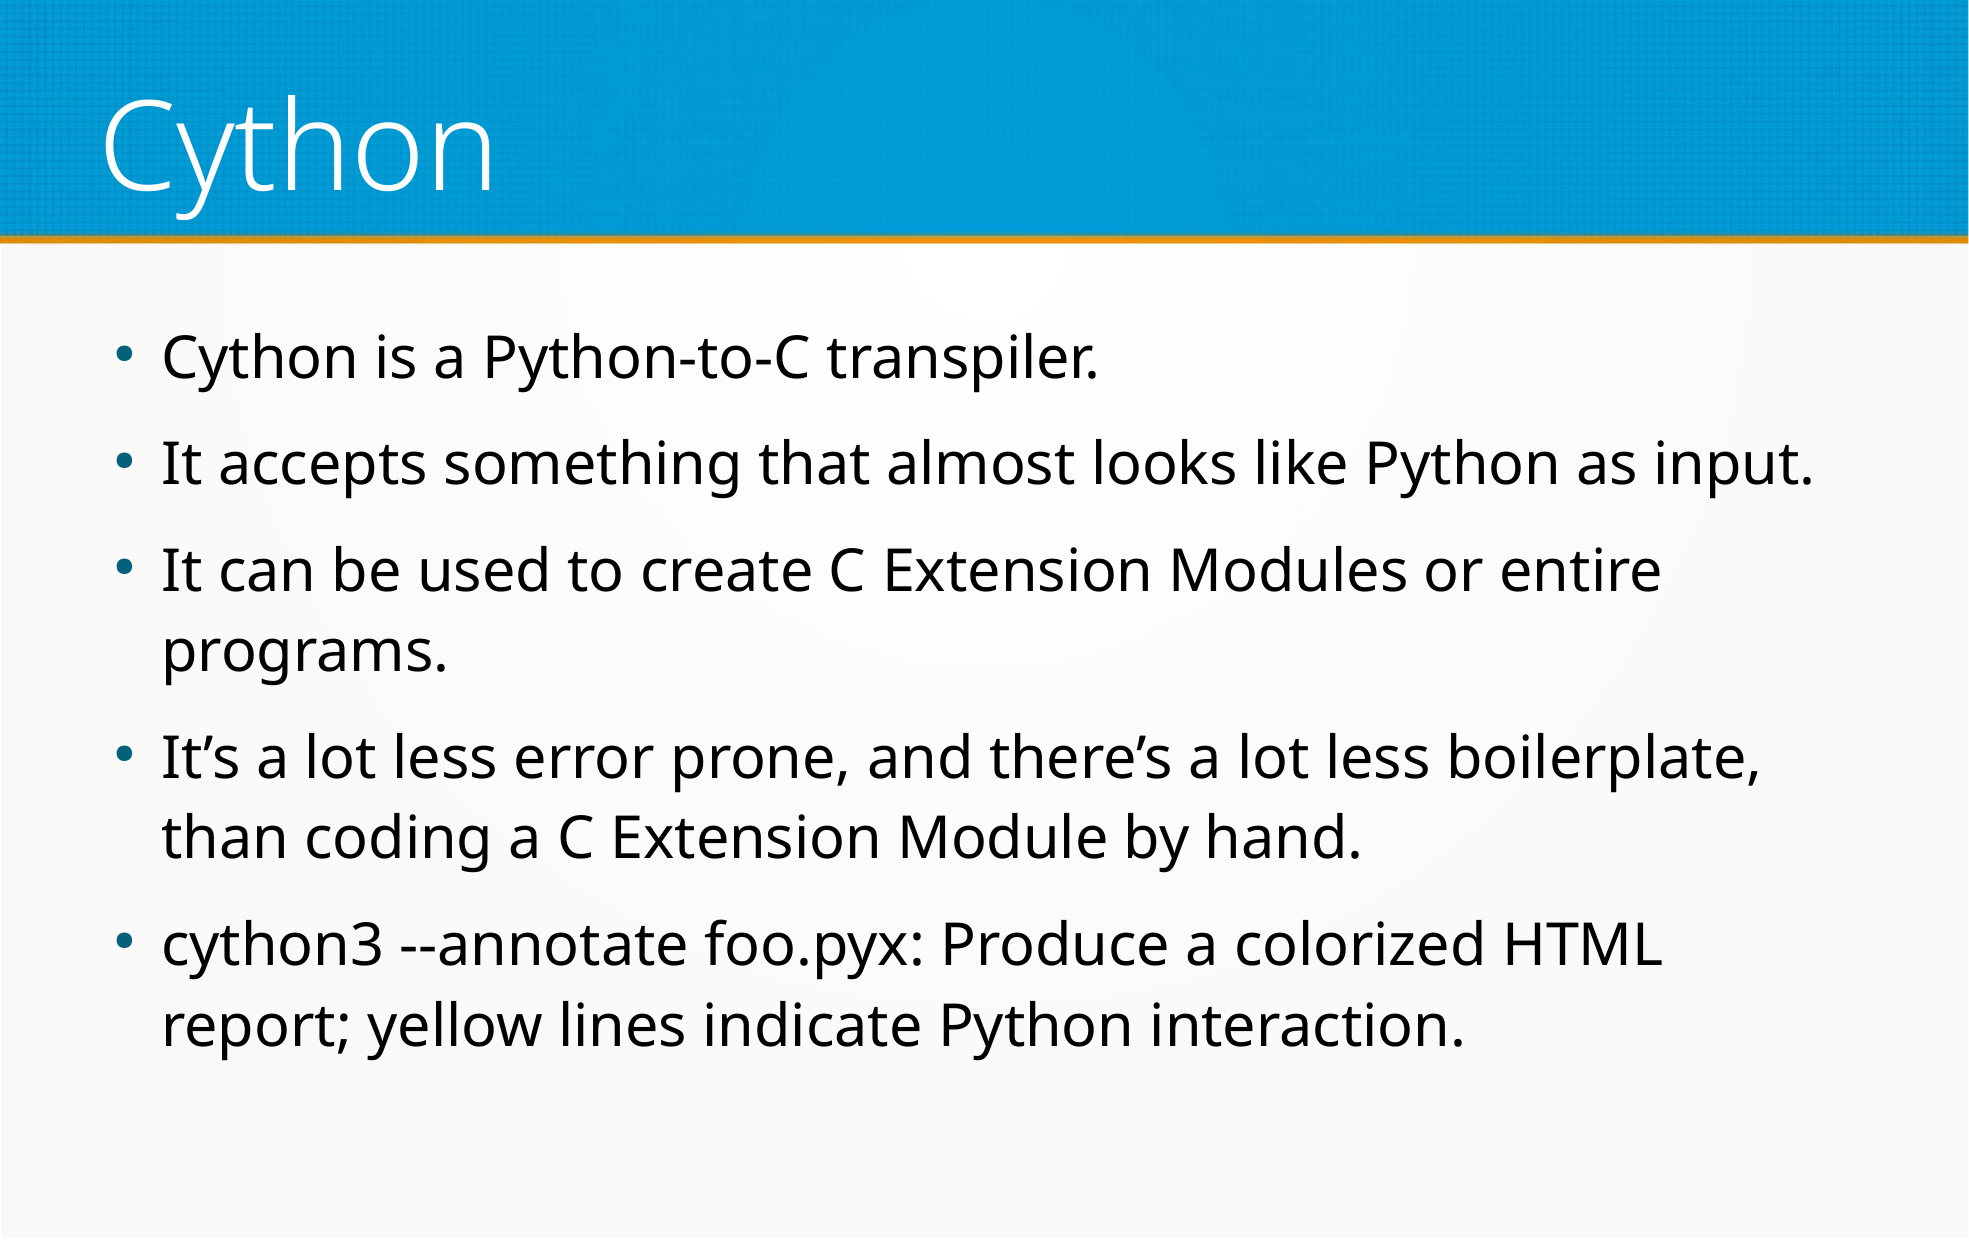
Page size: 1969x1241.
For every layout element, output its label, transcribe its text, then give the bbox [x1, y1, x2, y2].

list Cython is a Python-to-C transpiler. It accepts something that almost looks like Python as input. It can be used to create C Extension Modules or entire programs. It’s a lot less error prone, and there’s a lot less boilerplate, than coding a C Extension Module by hand. cython3 --annotate foo.pyx: Produce a colorized HTML report; yellow lines indicate Python interaction. [98, 315, 1861, 1081]
picture [0, 233, 1969, 1241]
title Cython [98, 19, 1870, 227]
